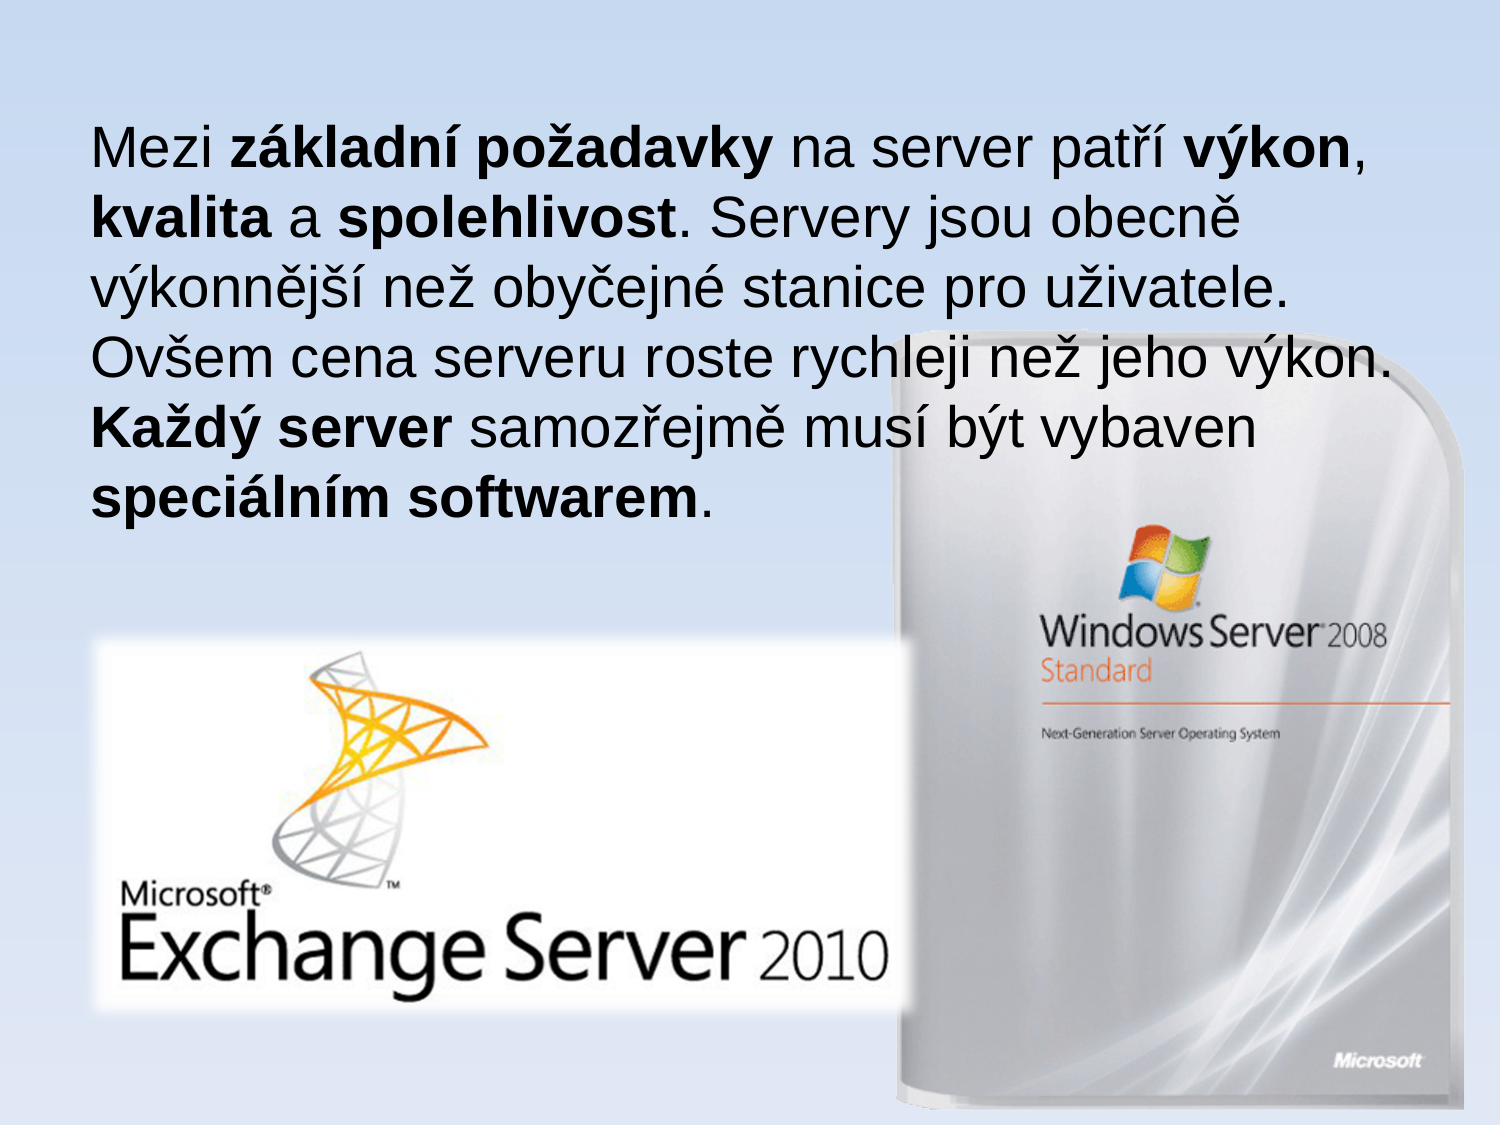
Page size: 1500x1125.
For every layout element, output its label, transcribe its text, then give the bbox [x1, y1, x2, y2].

list Mezi základní požadavky na server patří výkon, kvalita a spolehlivost. Servery jsou obecně výkonnější než obyčejné stanice pro uživatele. Ovšem cena serveru roste rychleji než jeho výkon. Každý server samozřejmě musí být vybaven speciálním softwarem. [75, 101, 1500, 551]
picture [77, 551, 1500, 1125]
